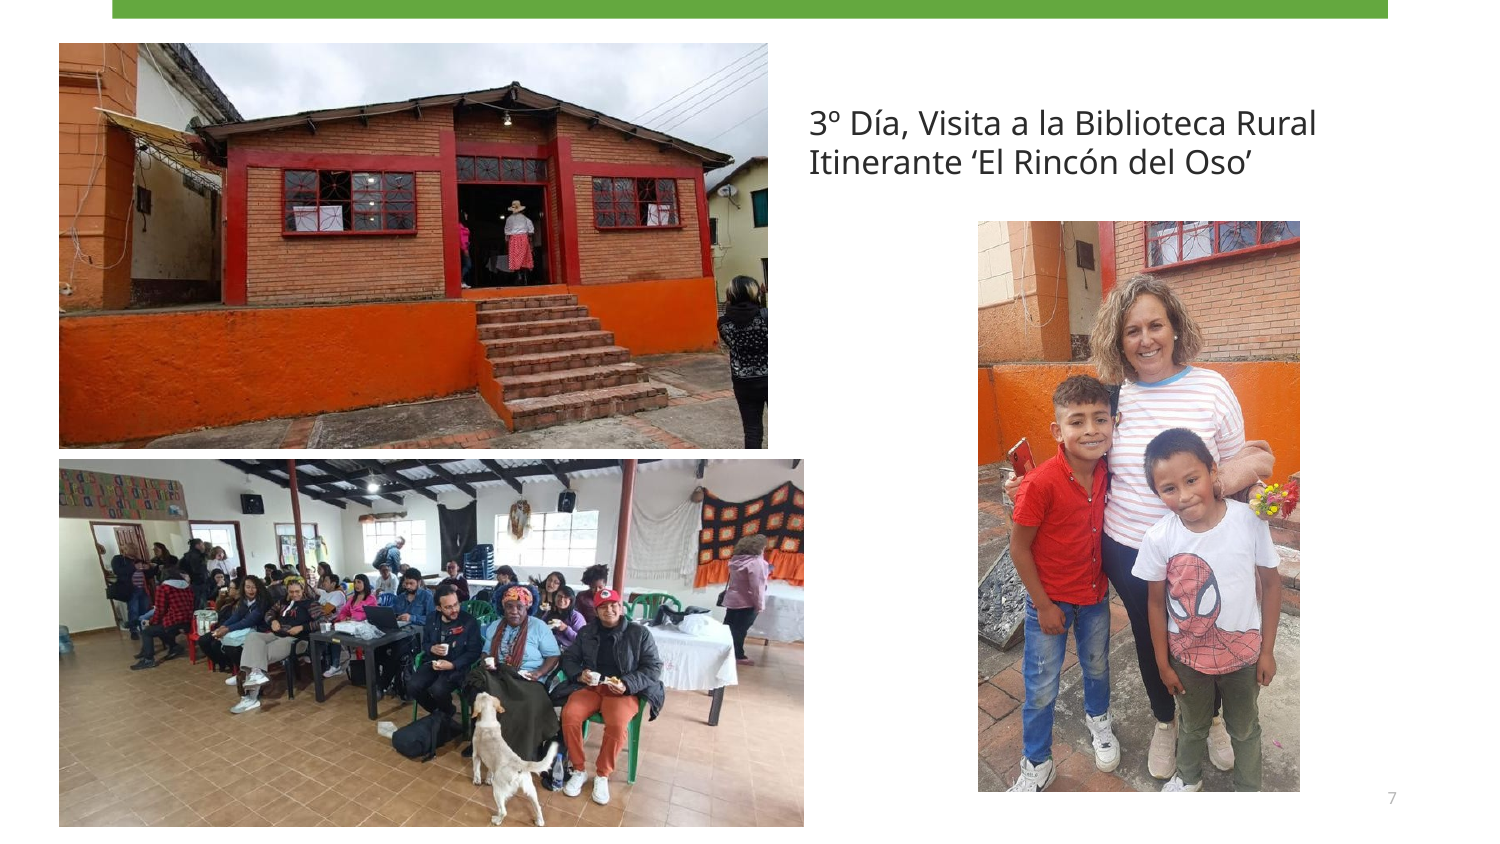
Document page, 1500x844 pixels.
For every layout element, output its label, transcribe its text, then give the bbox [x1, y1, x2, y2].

slide_number <número> [1387, 787, 1478, 844]
picture [59, 459, 804, 827]
text_box 3º Día, Visita a la Biblioteca Rural Itinerante ‘El Rincón del Oso’ [809, 101, 1465, 201]
picture [59, 43, 768, 449]
picture [978, 221, 1300, 792]
text_box [112, 0, 1388, 19]
